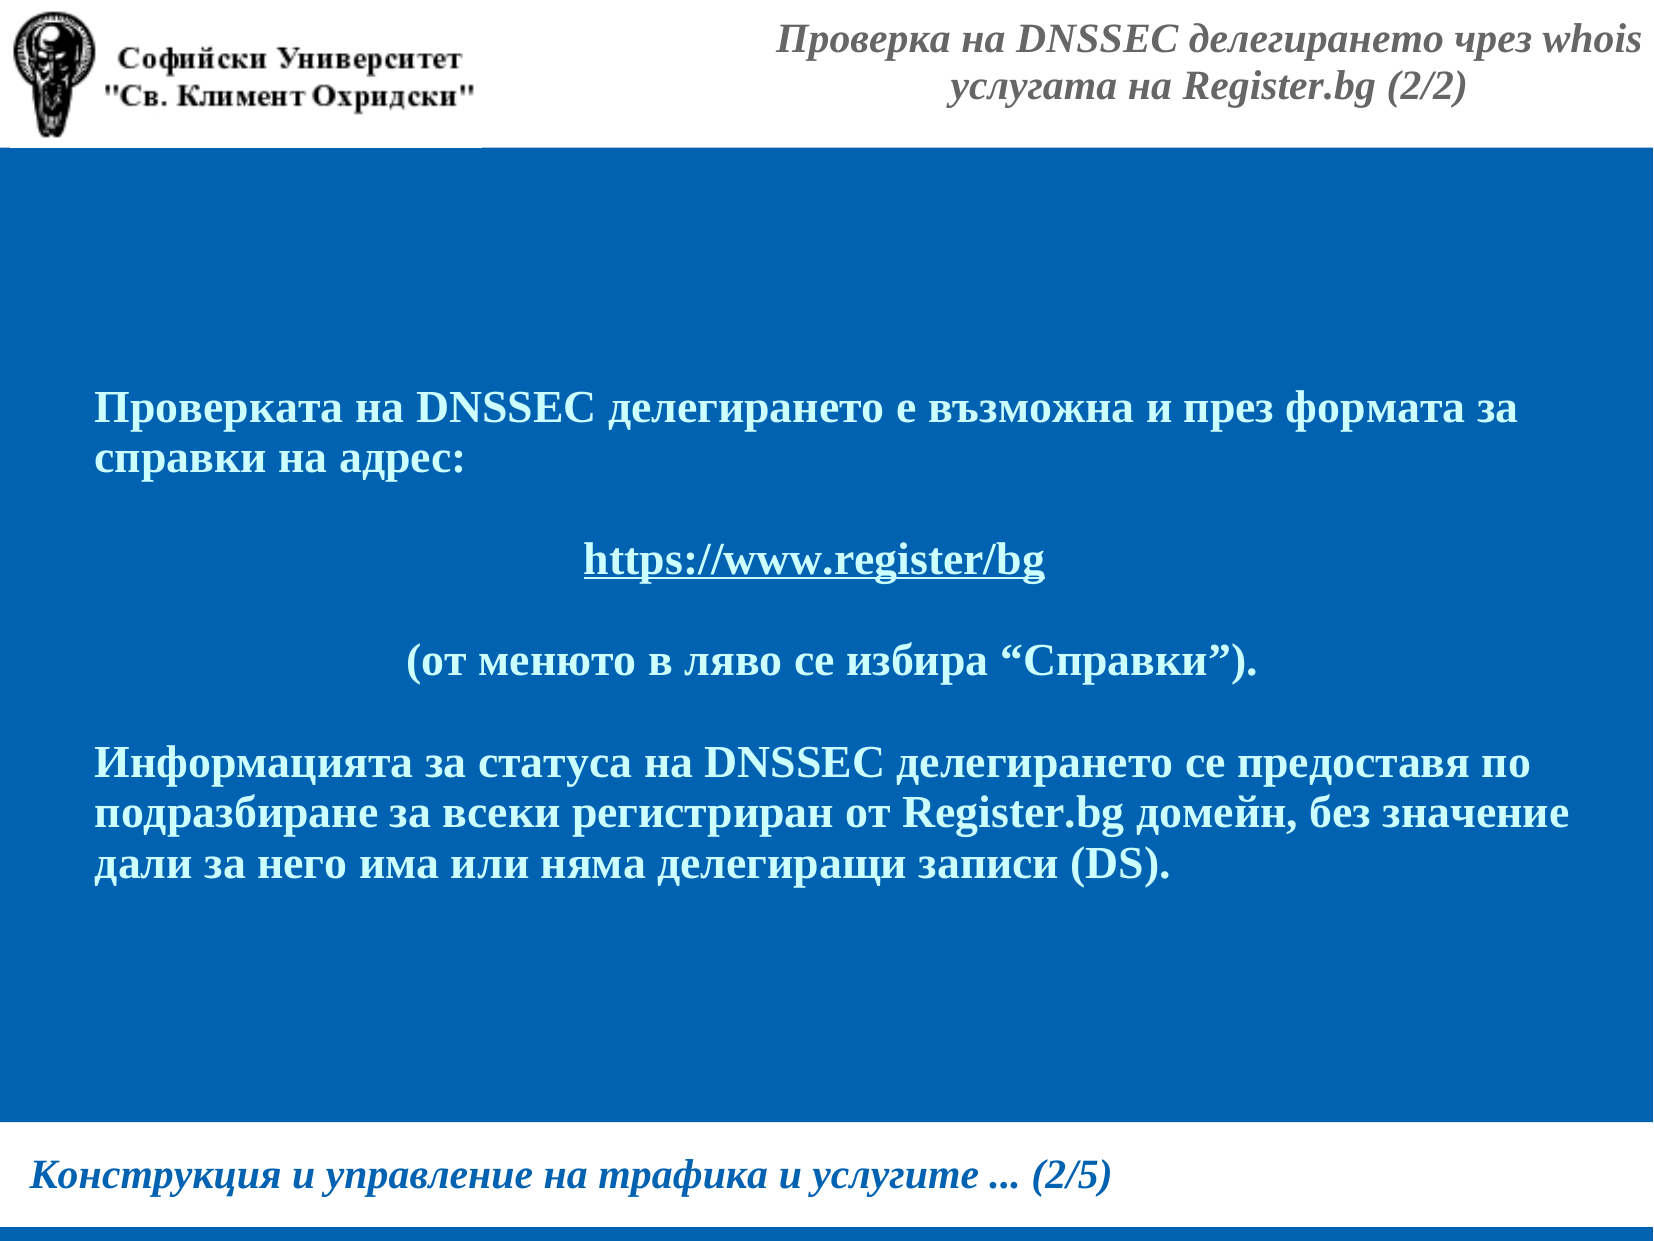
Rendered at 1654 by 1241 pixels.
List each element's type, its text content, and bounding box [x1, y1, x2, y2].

text_box Конструкция и управление на трафика и услугите ... (2/5) [29, 1151, 1137, 1214]
picture [10, 0, 482, 148]
title Проверка на DNSSEC делегирането чрез whois услугата на Register.bg (2/2) [767, 0, 1652, 124]
text_box Проверката на DNSSEC делегирането е възможна и през формата за справки на адрес: https://www.register/bg (от менюто в ляво се избира “Справки”). Информацията за статуса на DNSSEC делегирането се предоставя по подразбиране за всеки регистриран от Register.bg домейн, без значение дали за него има или няма делегиращи записи (DS). [0, 147, 1653, 1123]
